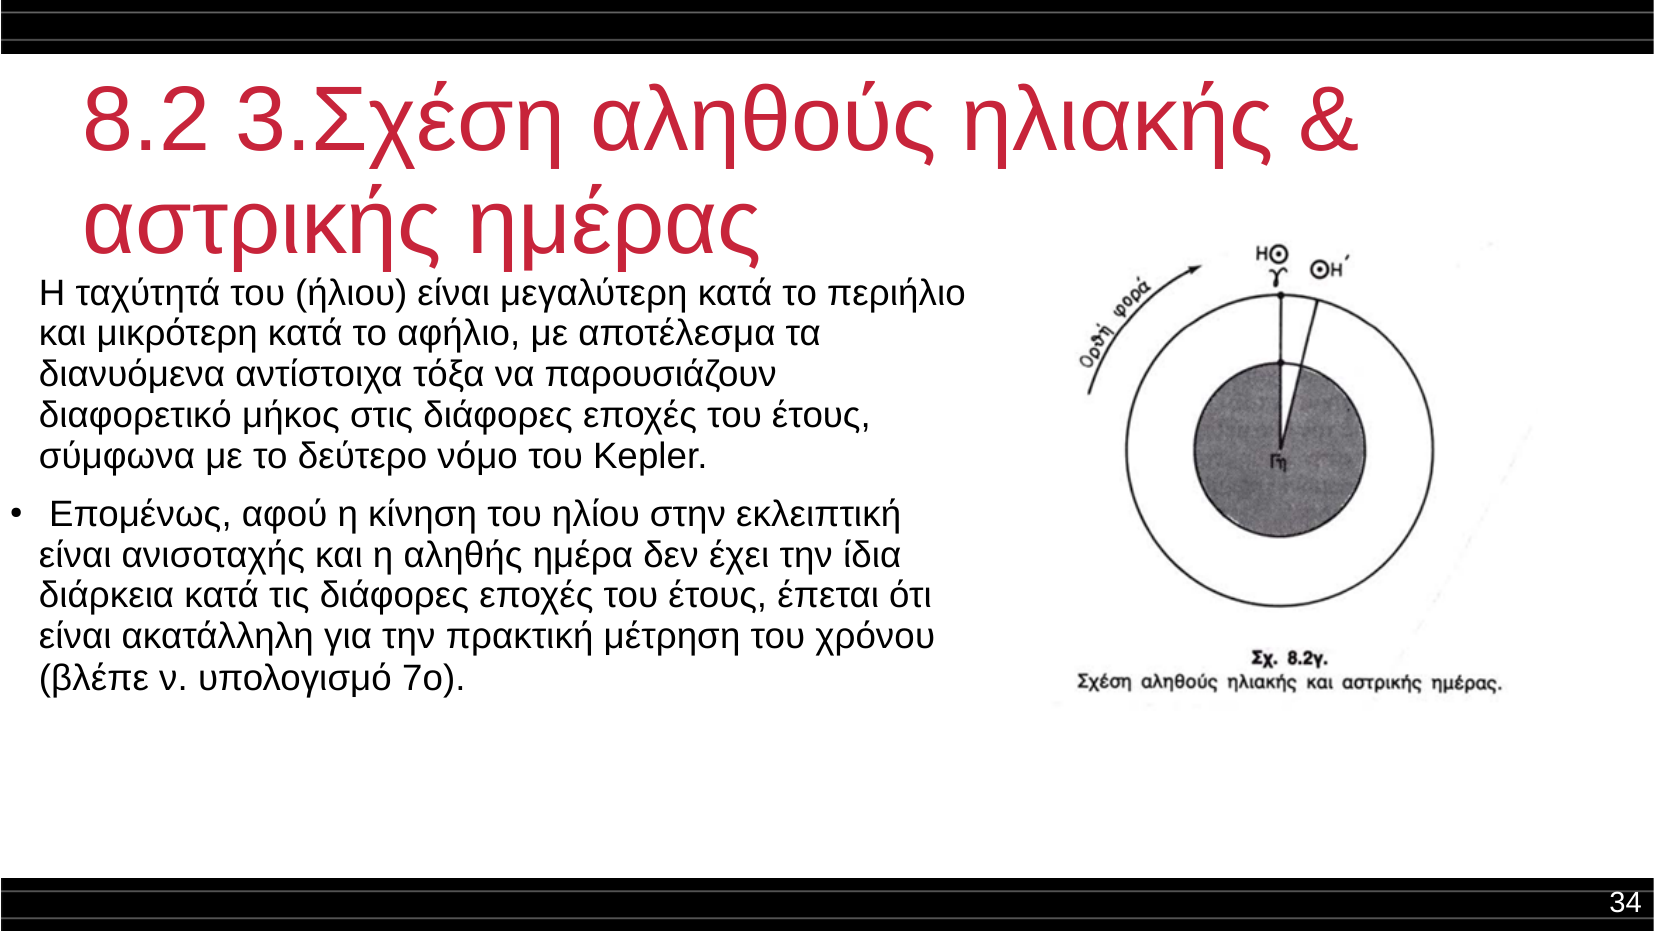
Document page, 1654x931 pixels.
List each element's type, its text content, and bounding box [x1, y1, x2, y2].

picture [1, 0, 1654, 54]
title 8.2 3.Σχέση αληθούς ηλιακής & αστρικής ημέρας [82, 67, 1571, 273]
list Η ταχύτητά του (ήλιου) είναι μεγαλύτερη κατά το περιήλιο και μικρότερη κατά το αφήλιο, με αποτέλεσμα τα διανυόμενα αντίστοιχα τόξα να παρουσιάζουν διαφορετικό μήκος στις διάφορες εποχές του έτους, σύμφωνα με το δεύτερο νόμο του Κepler. Επομένως, αφού η κίνηση του ηλίου στην εκλειπτική είναι ανισοταχής και η αληθής ημέρα δεν έχει την ίδια διάρκεια κατά τις διάφορες εποχές του έτους, έπεται ότι είναι ακατάλληλη για την πρακτική μέτρηση του χρόνου (βλέπε ν. υπολογισμό 7ο). [0, 271, 976, 758]
picture [1024, 224, 1538, 711]
picture [1, 878, 1654, 931]
